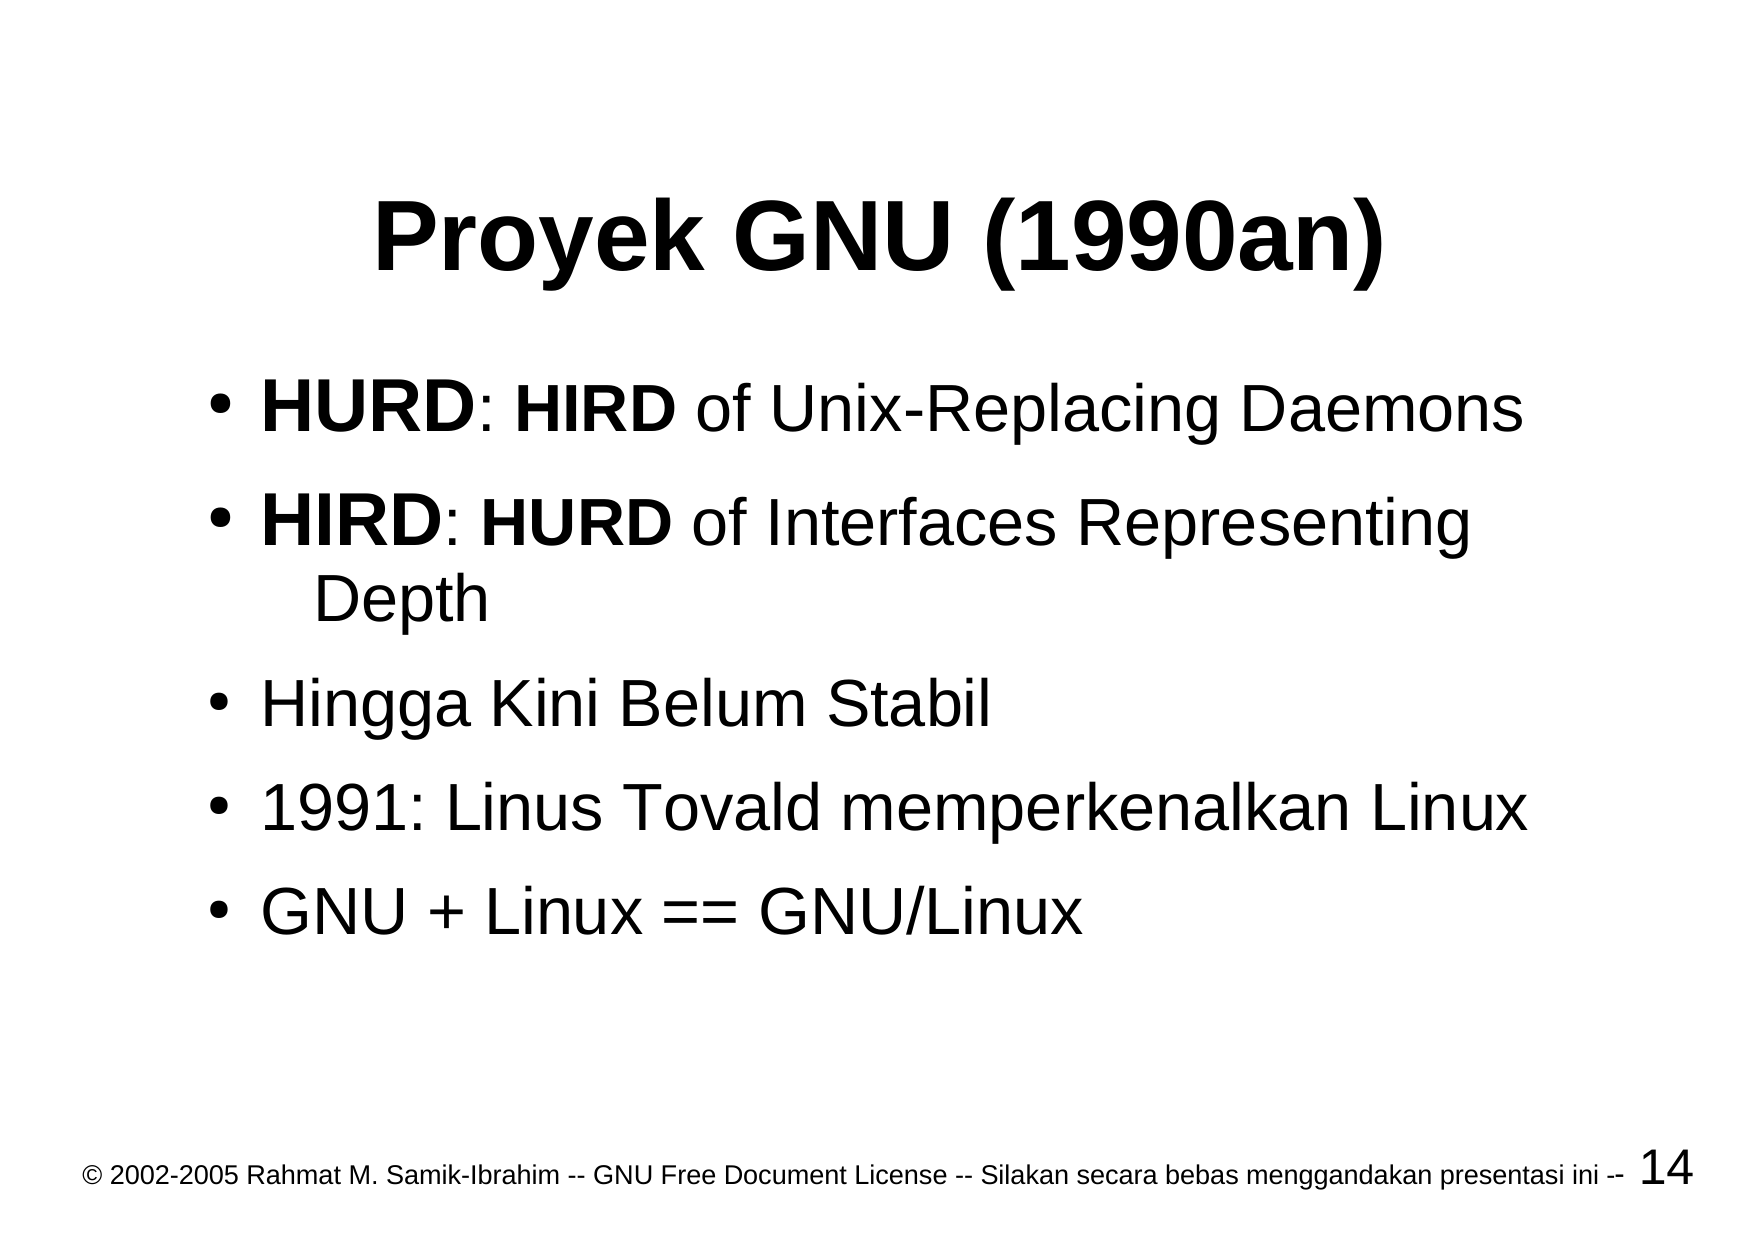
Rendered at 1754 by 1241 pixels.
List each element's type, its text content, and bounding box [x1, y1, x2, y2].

title Proyek GNU (1990an) [171, 139, 1589, 332]
list HURD: HIRD of Unix-Replacing Daemons HIRD: HURD of Interfaces Representing Depth Hingga Kini Belum Stabil 1991: Linus Tovald memperkenalkan Linux GNU + Linux == GNU/Linux [171, 363, 1589, 1090]
